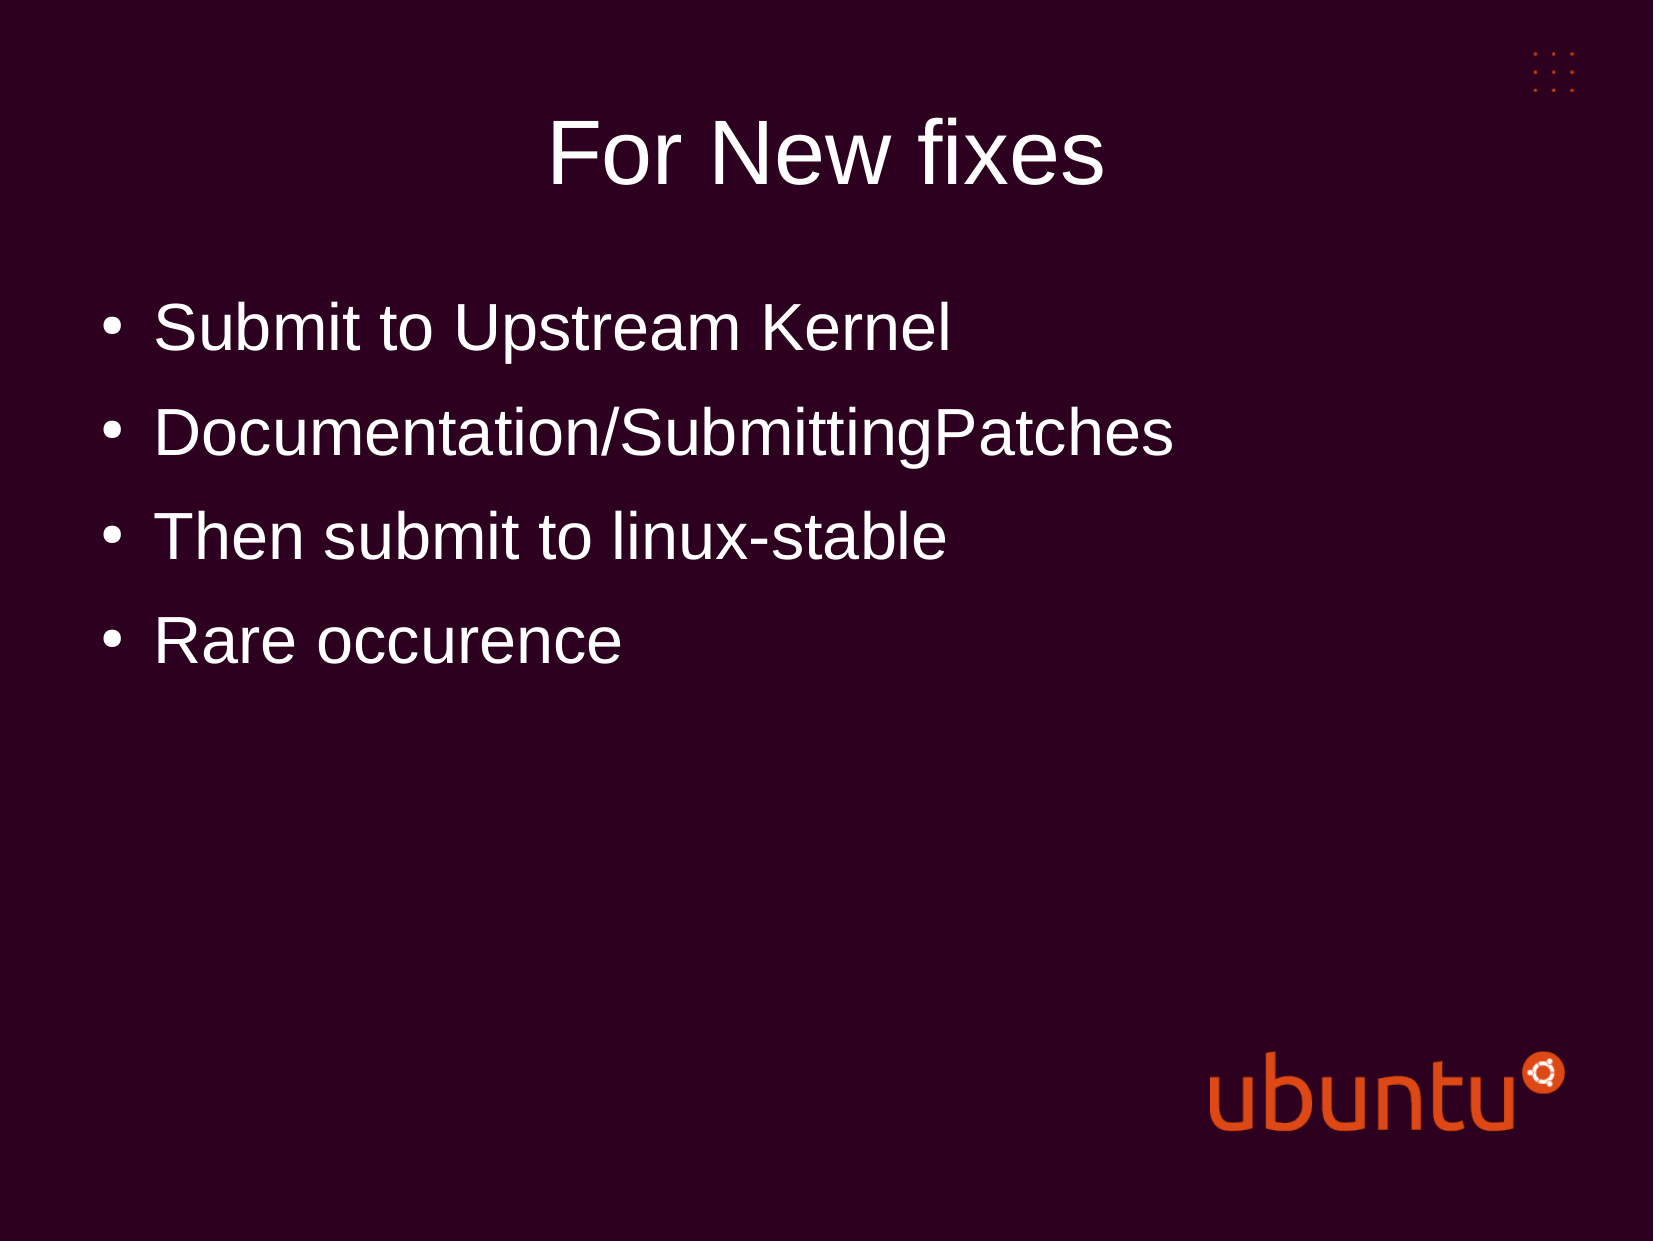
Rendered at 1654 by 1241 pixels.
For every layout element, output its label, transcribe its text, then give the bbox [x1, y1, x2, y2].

picture [1121, 960, 1653, 1223]
list Submit to Upstream Kernel Documentation/SubmittingPatches Then submit to linux-stable Rare occurence [82, 290, 1571, 1010]
picture [1571, 49, 1575, 94]
title For New fixes [82, 49, 1571, 257]
